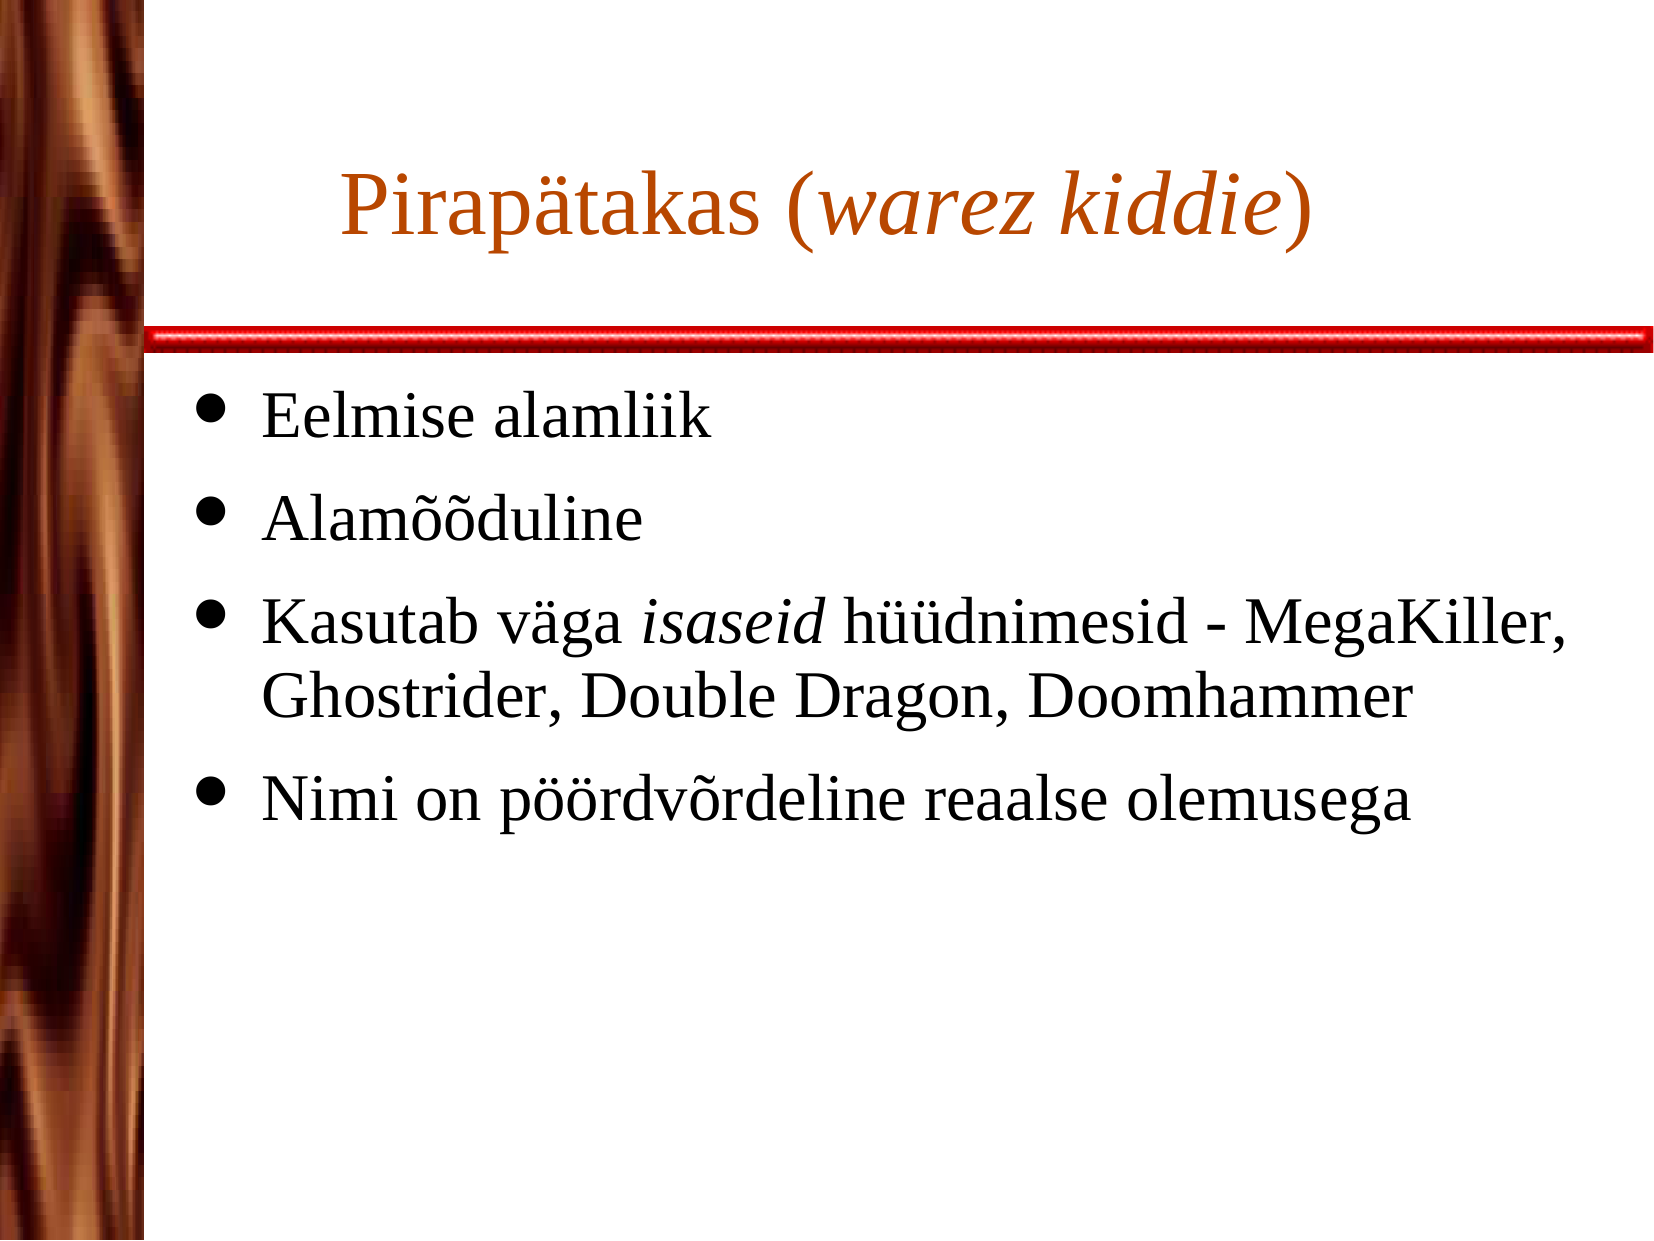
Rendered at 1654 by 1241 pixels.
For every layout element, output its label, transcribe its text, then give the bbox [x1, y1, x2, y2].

list Eelmise alamliik Alamõõduline Kasutab väga isaseid hüüdnimesid - MegaKiller, Ghostrider, Double Dragon, Doomhammer Nimi on pöördvõrdeline reaalse olemusega [180, 382, 1593, 1164]
picture [0, 0, 1654, 1240]
title Pirapätakas (warez kiddie) [121, 102, 1534, 310]
